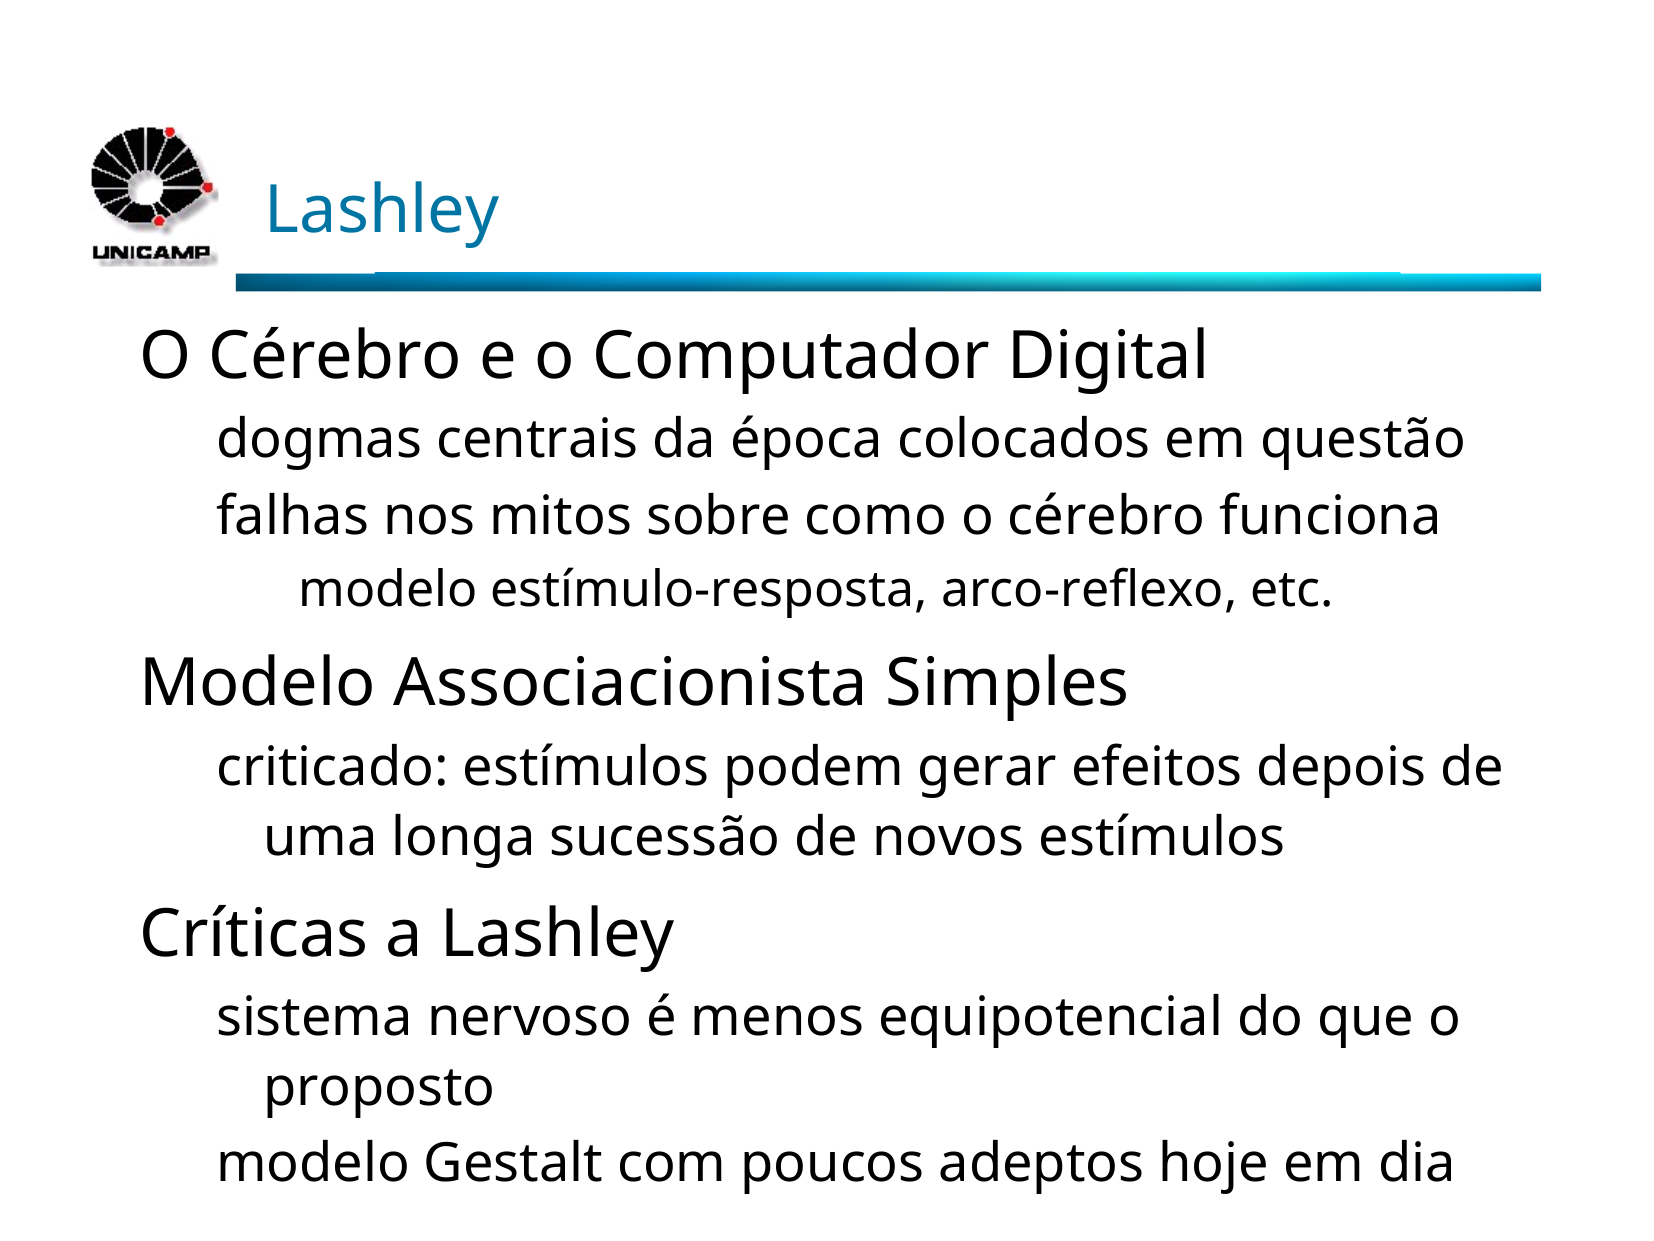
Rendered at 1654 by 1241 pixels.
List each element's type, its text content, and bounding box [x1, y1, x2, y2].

title Lashley [264, 42, 1534, 250]
picture [125, 272, 1654, 295]
list O Cérebro e o Computador Digital dogmas centrais da época colocados em questão falhas nos mitos sobre como o cérebro funciona modelo estímulo-resposta, arco-reflexo, etc. Modelo Associacionista Simples criticado: estímulos podem gerar efeitos depois de uma longa sucessão de novos estímulos Críticas a Lashley sistema nervoso é menos equipotencial do que o proposto modelo Gestalt com poucos adeptos hoje em dia [121, 309, 1534, 1182]
